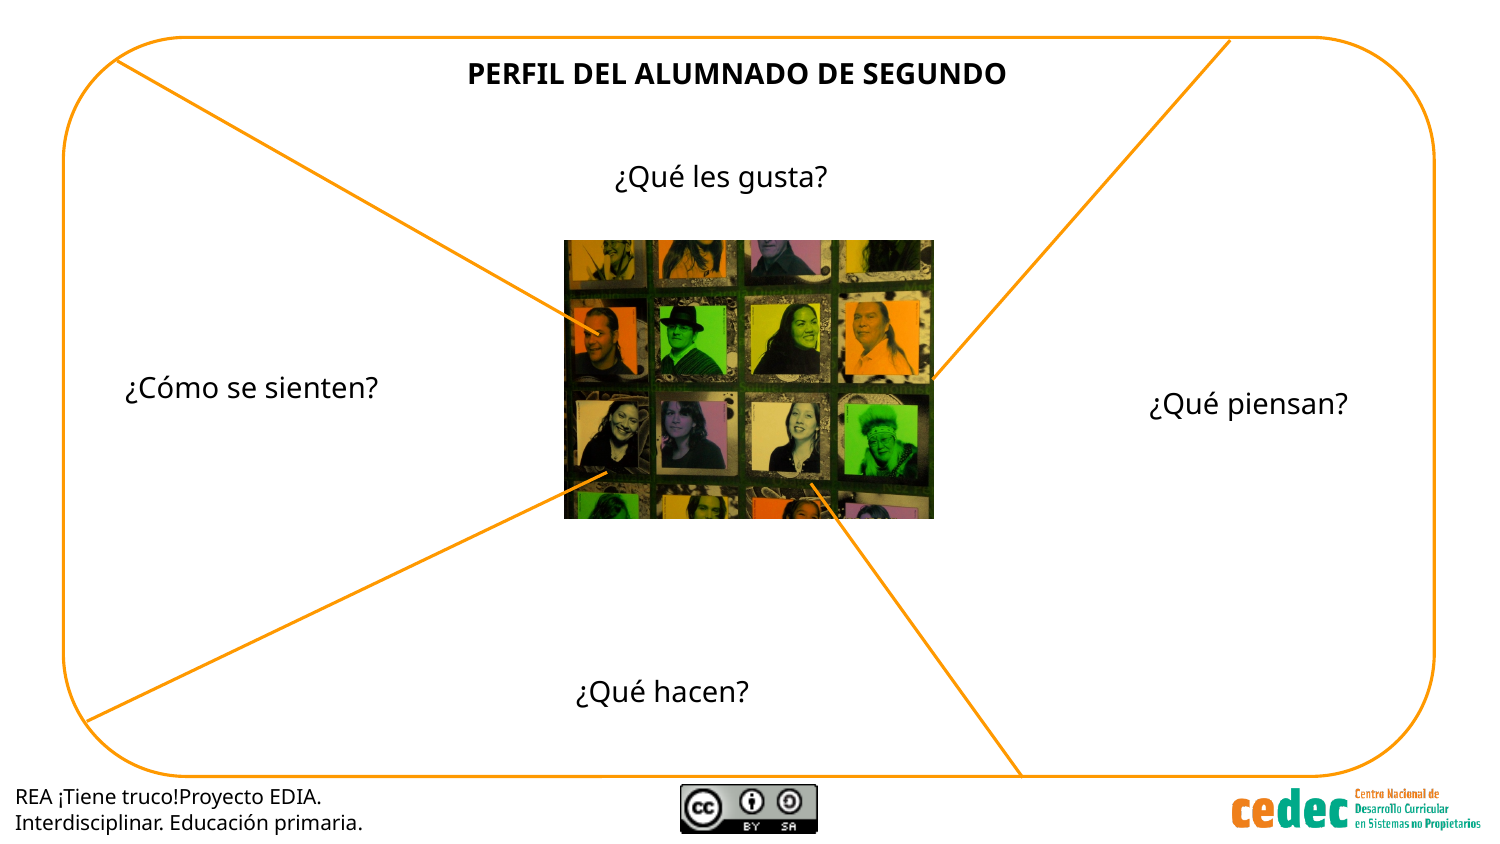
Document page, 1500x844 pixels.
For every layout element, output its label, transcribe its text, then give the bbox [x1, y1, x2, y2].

text_box ¿Qué hacen? [492, 658, 834, 732]
text_box ¿Qué piensan? [1089, 370, 1408, 444]
text_box REA ¡Tiene truco!Proyecto EDIA. Interdisciplinar. Educación primaria. [0, 776, 493, 842]
picture [1230, 786, 1482, 832]
picture [680, 784, 818, 834]
text_box [63, 37, 1435, 777]
text_box PERFIL DEL ALUMNADO DE SEGUNDO [410, 40, 1065, 114]
text_box ¿Qué les gusta? [556, 143, 887, 198]
text_box ¿Cómo se sienten? [81, 354, 423, 420]
picture [564, 240, 934, 519]
